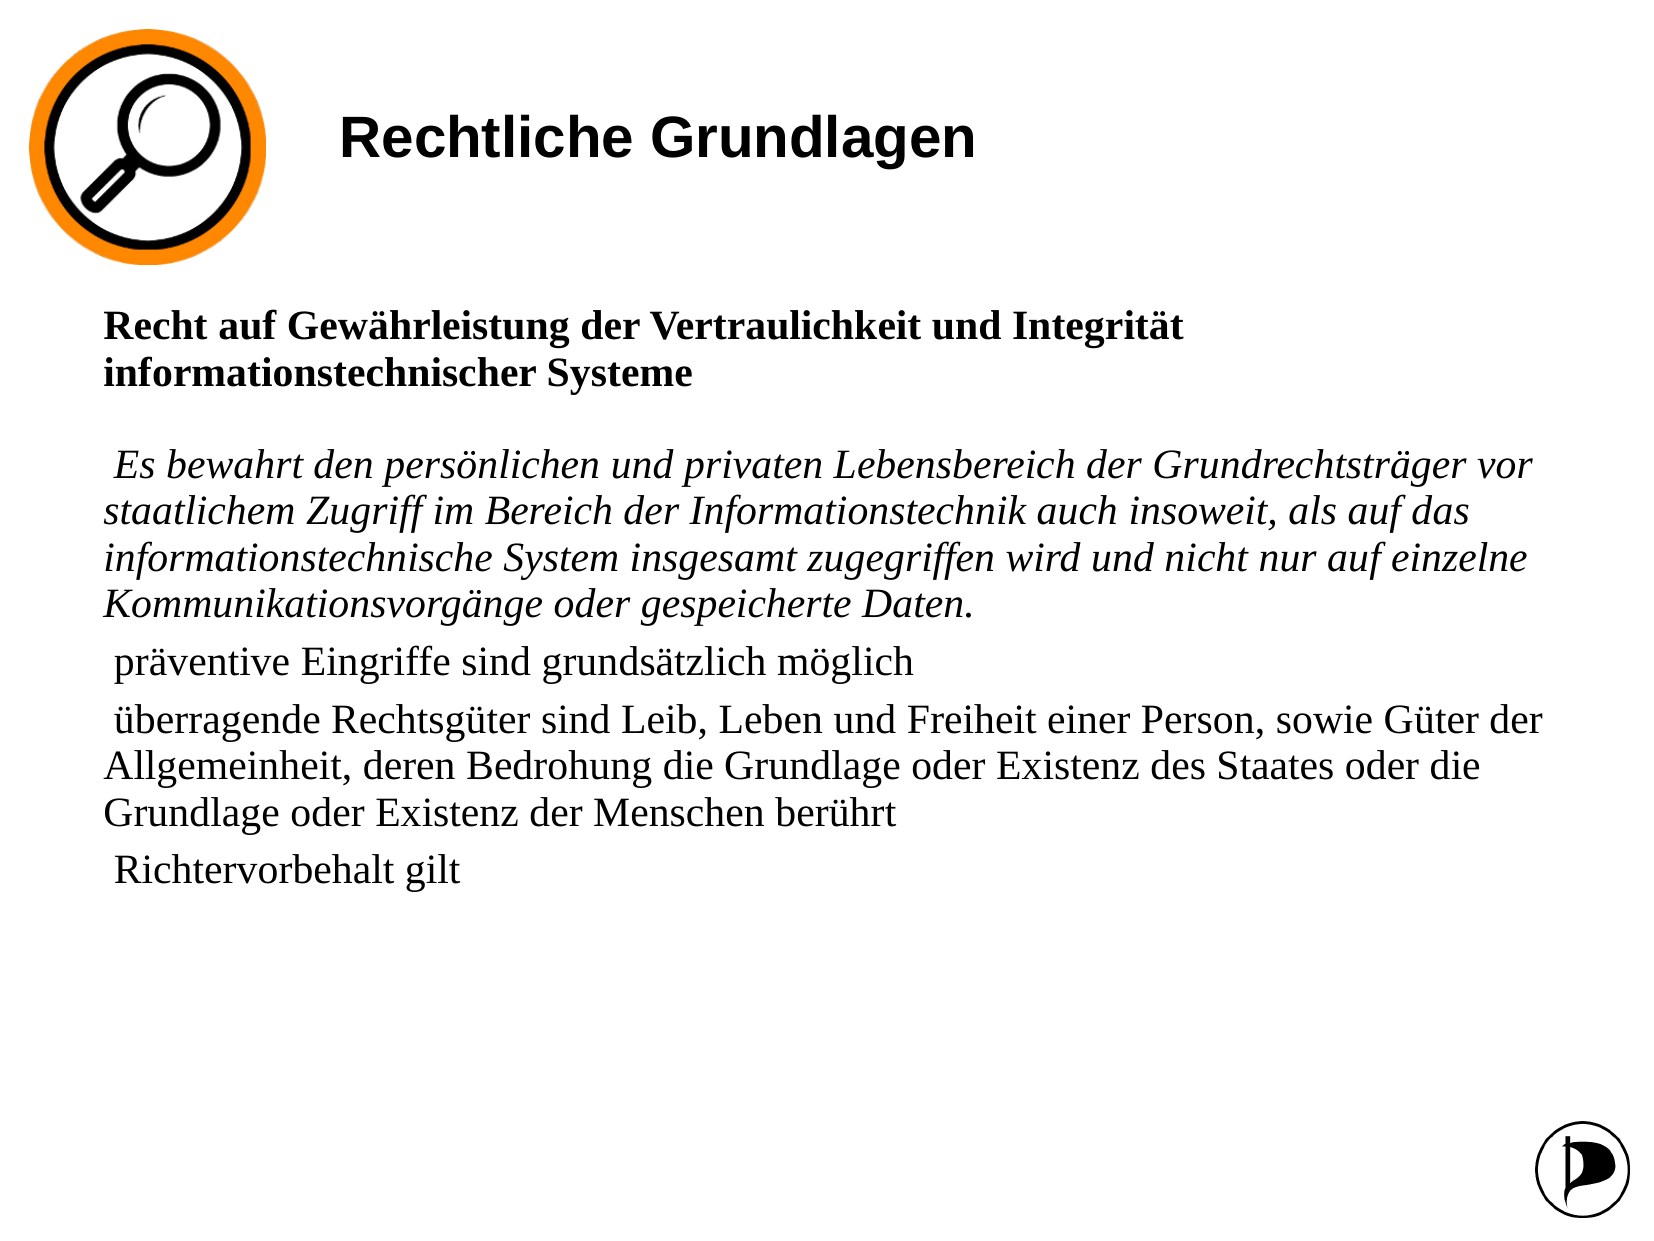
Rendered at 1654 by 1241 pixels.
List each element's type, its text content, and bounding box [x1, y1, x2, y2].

picture [1535, 1121, 1630, 1218]
picture [29, 29, 266, 265]
text_box Rechtliche Grundlagen [324, 97, 1654, 178]
text_box Recht auf Gewährleistung der Vertraulichkeit und Integrität informationstechnischer Systeme Es bewahrt den persönlichen und privaten Lebensbereich der Grundrechtsträger vor staatlichem Zugriff im Bereich der Informationstechnik auch insoweit, als auf das informationstechnische System insgesamt zugegriffen wird und nicht nur auf einzelne Kommunikationsvorgänge oder gespeicherte Daten. präventive Eingriffe sind grundsätzlich möglich überragende Rechtsgüter sind Leib, Leben und Freiheit einer Person, sowie Güter der Allgemeinheit, deren Bedrohung die Grundlage oder Existenz des Staates oder die Grundlage oder Existenz der Menschen berührt Richtervorbehalt gilt [88, 295, 1625, 901]
